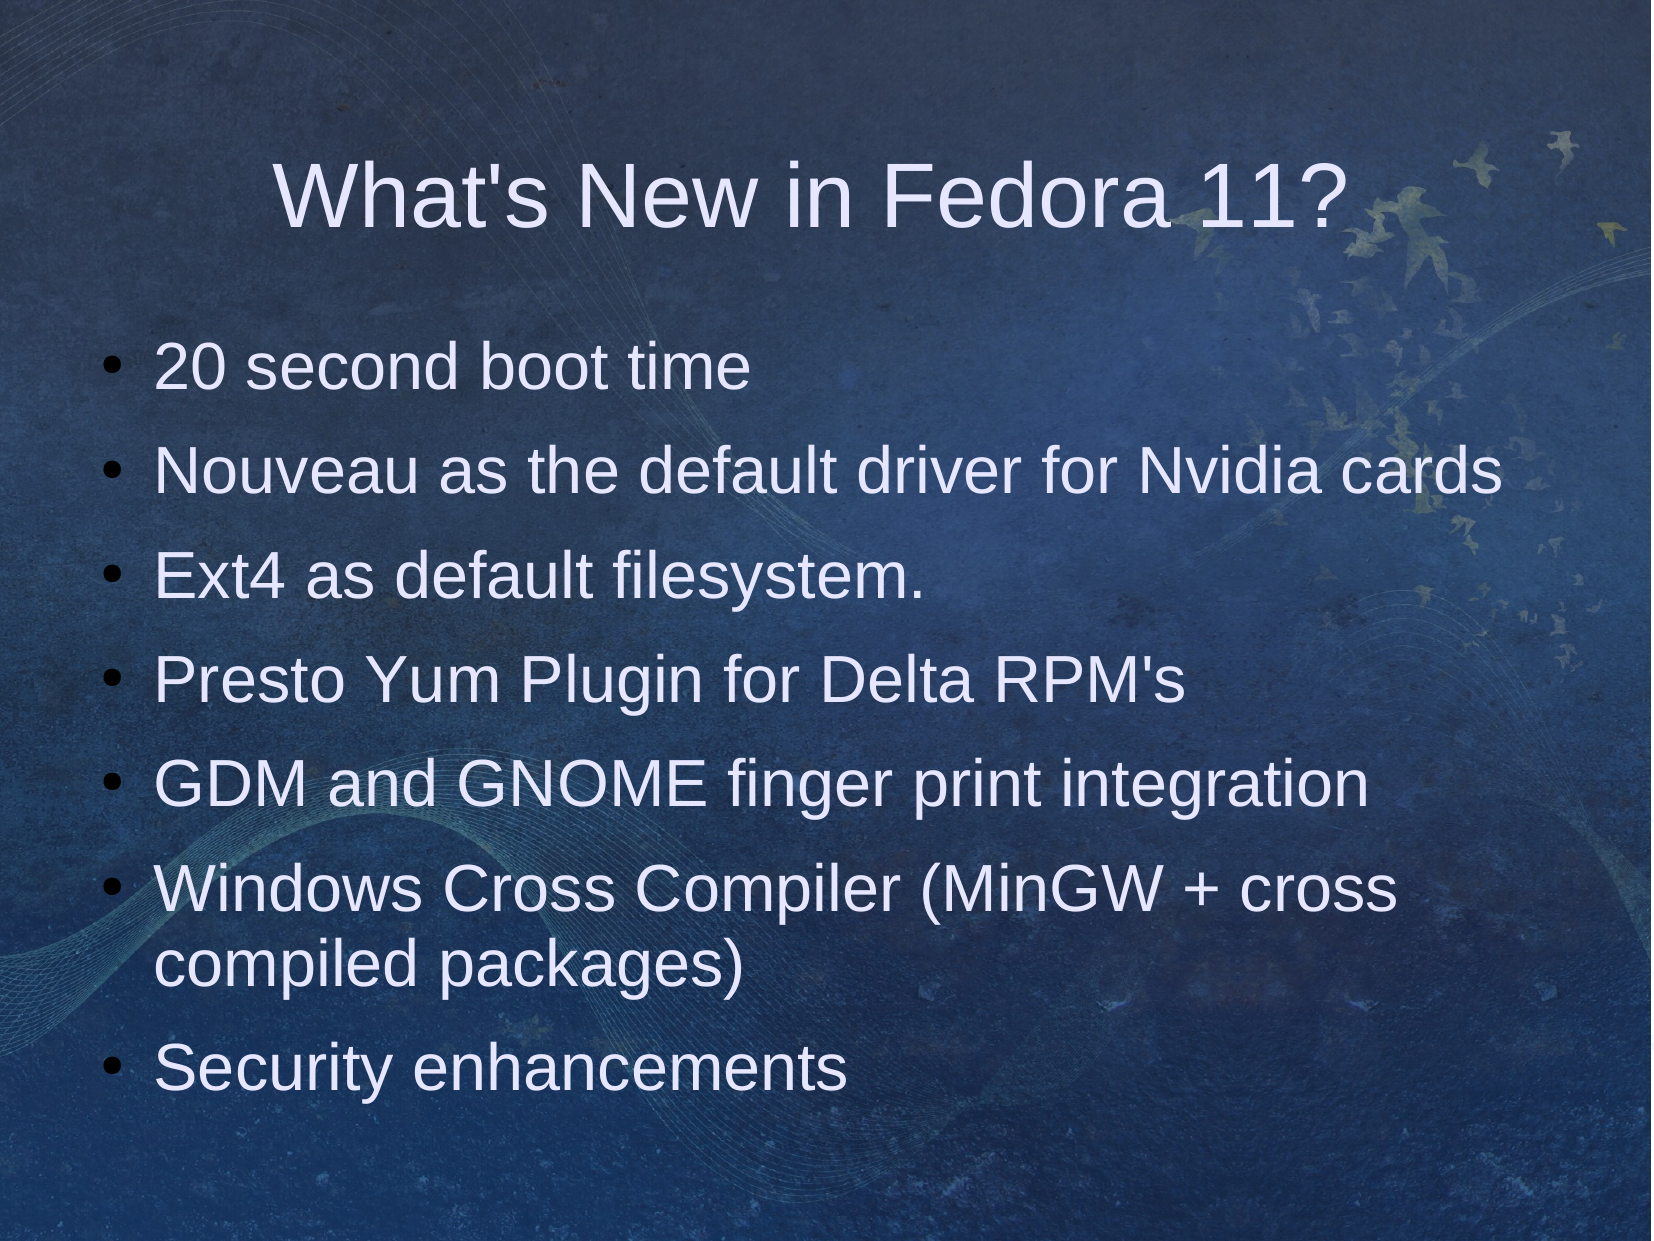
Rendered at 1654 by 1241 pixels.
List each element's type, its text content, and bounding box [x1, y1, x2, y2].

list 20 second boot time Nouveau as the default driver for Nvidia cards Ext4 as default filesystem. Presto Yum Plugin for Delta RPM's GDM and GNOME finger print integration Windows Cross Compiler (MinGW + cross compiled packages) Security enhancements [82, 225, 1571, 1241]
title What's New in Fedora 11? [118, 112, 1506, 225]
picture [0, 0, 1654, 1241]
